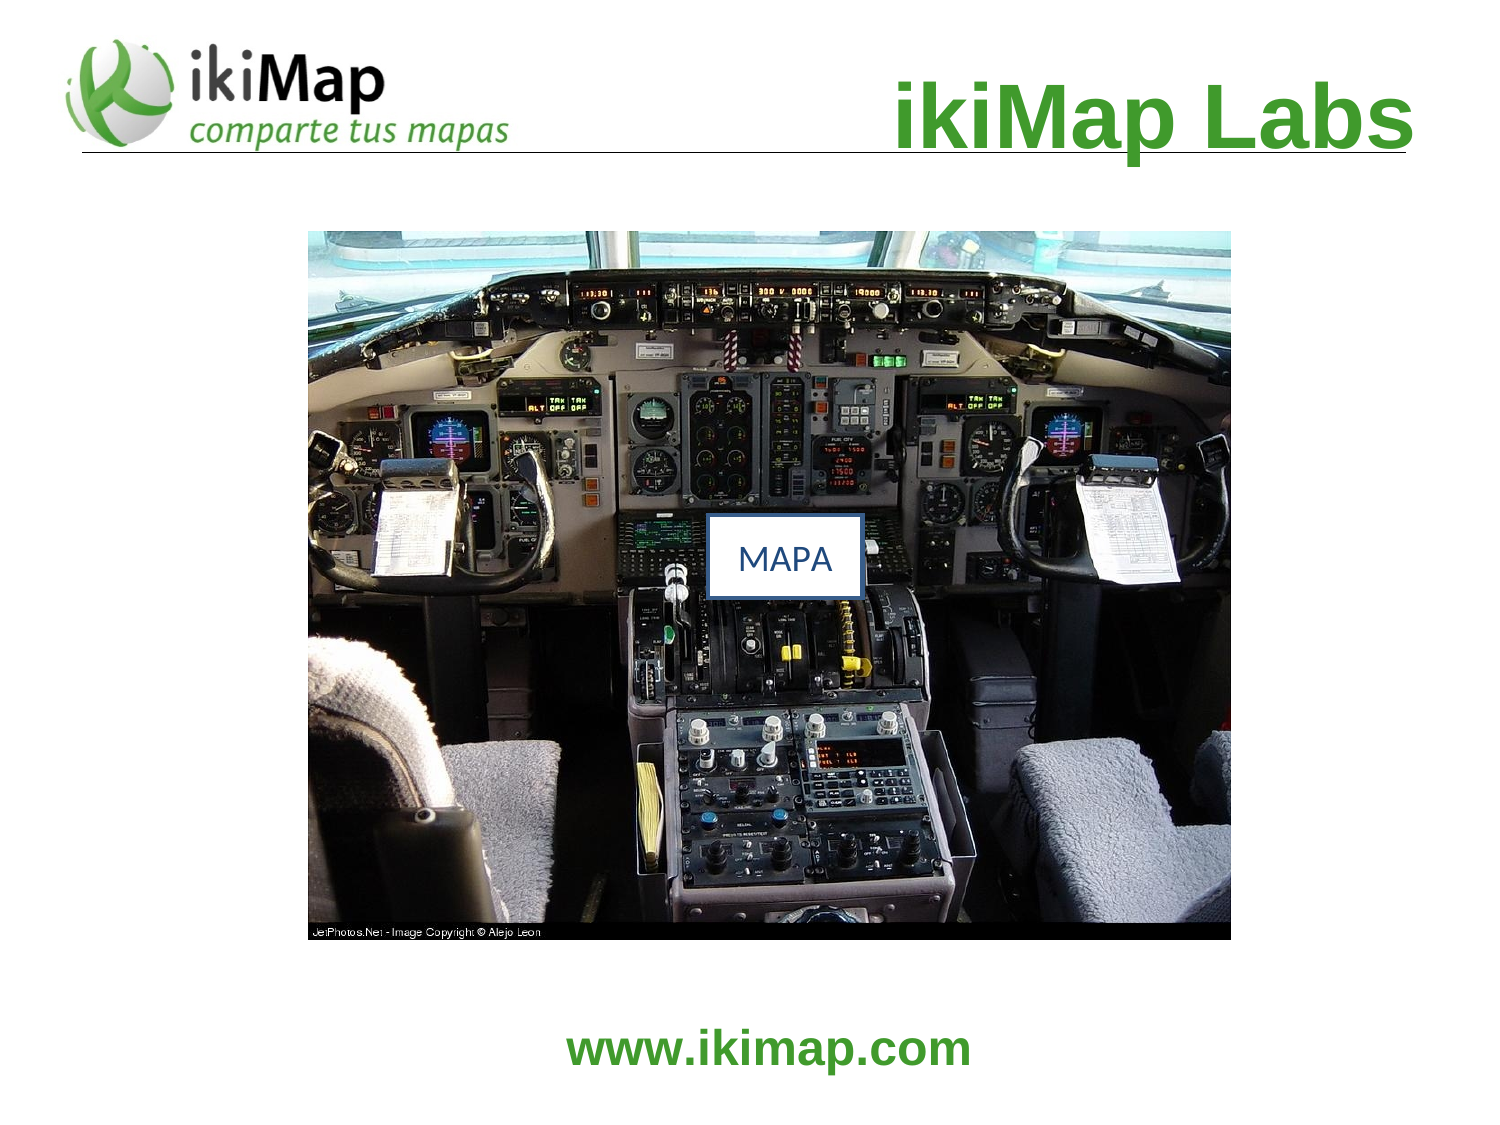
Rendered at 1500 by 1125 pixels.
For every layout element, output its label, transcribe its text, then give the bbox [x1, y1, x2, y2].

picture [58, 35, 526, 152]
text_box ikiMap Labs [877, 49, 1433, 175]
text_box www.ikimap.com [551, 1007, 988, 1084]
text_box MAPA [708, 515, 863, 599]
picture [308, 231, 1231, 940]
